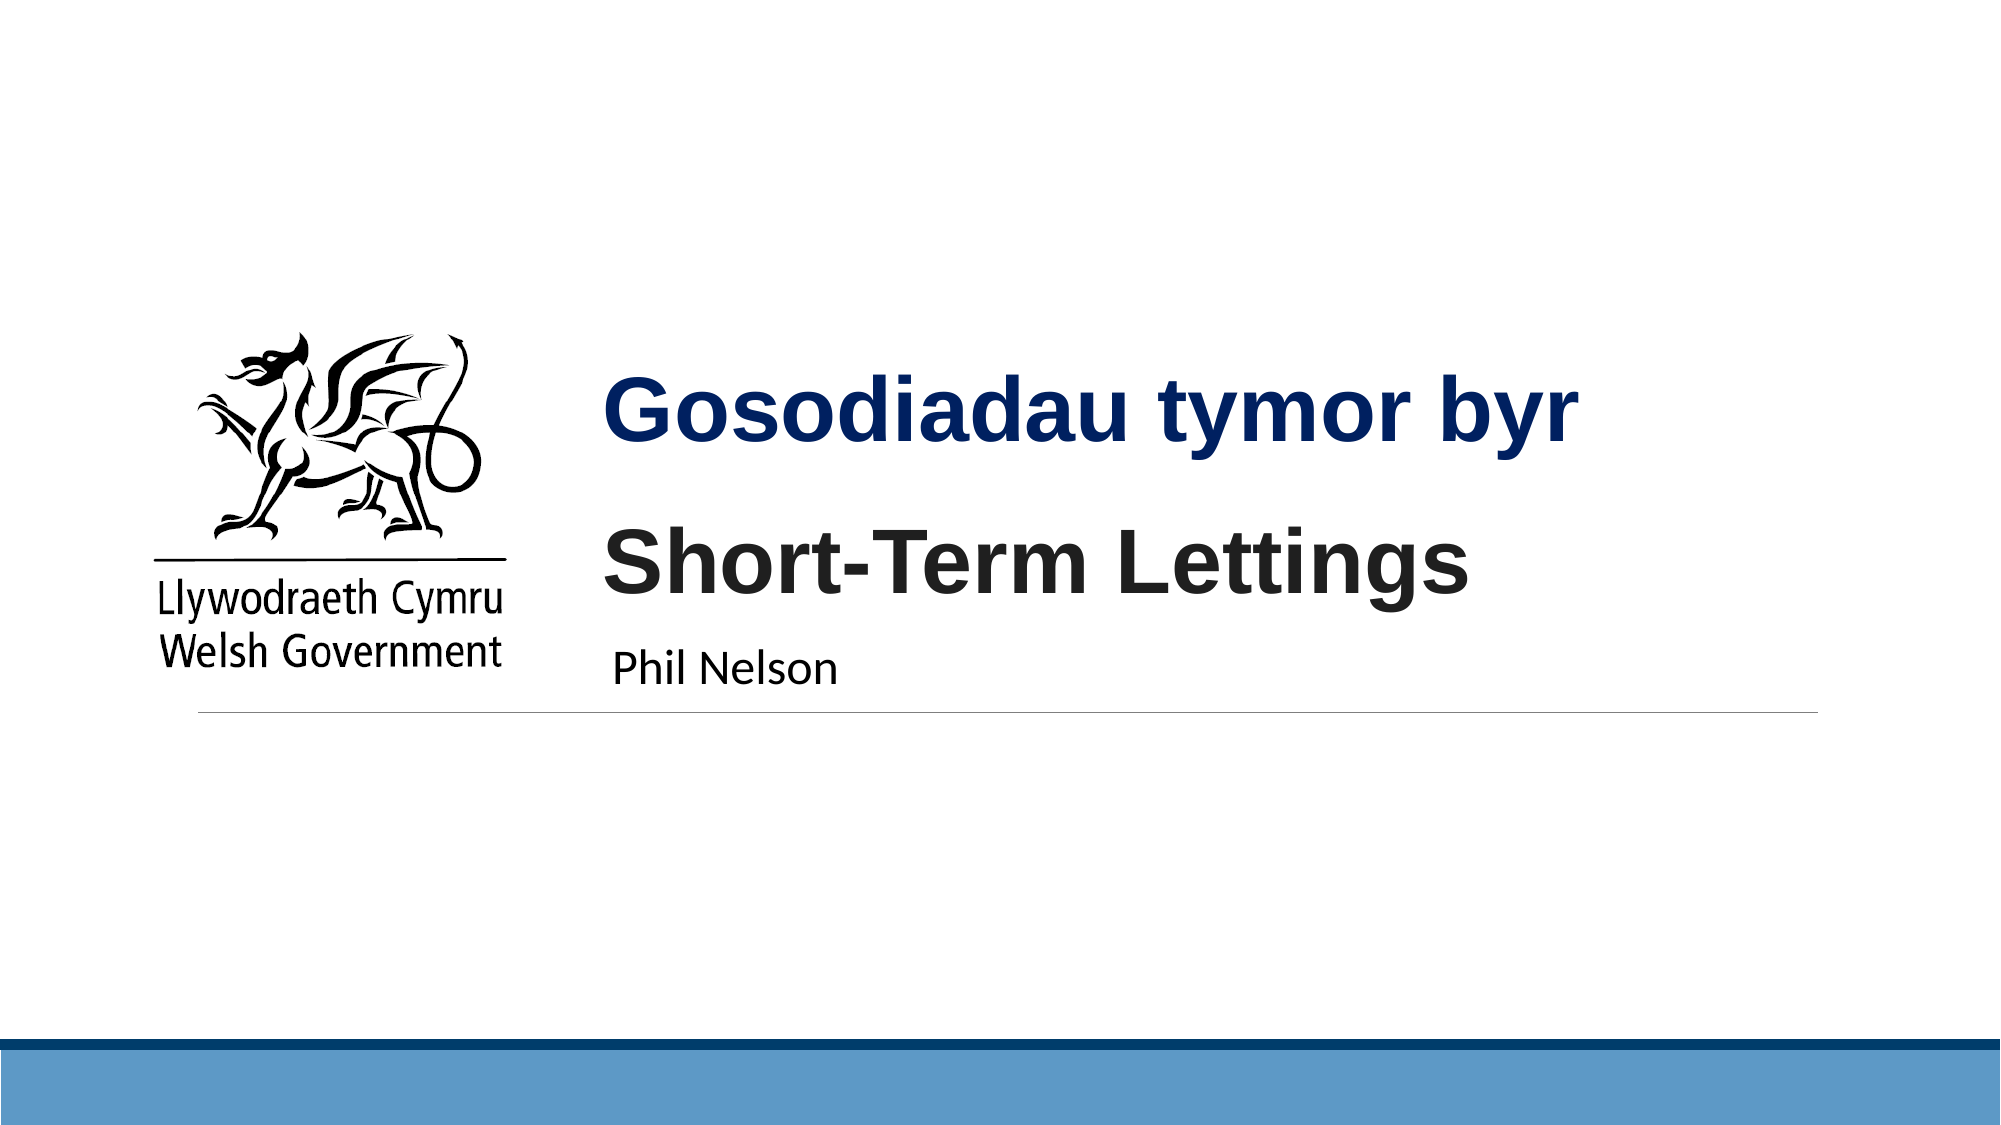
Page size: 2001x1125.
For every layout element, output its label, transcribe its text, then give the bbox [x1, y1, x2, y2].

text_box Gosodiadau tymor byr [550, 342, 1914, 469]
text_box Short-Term Lettings [550, 494, 1914, 621]
picture [127, 309, 530, 680]
text_box Phil Nelson [597, 627, 1062, 703]
